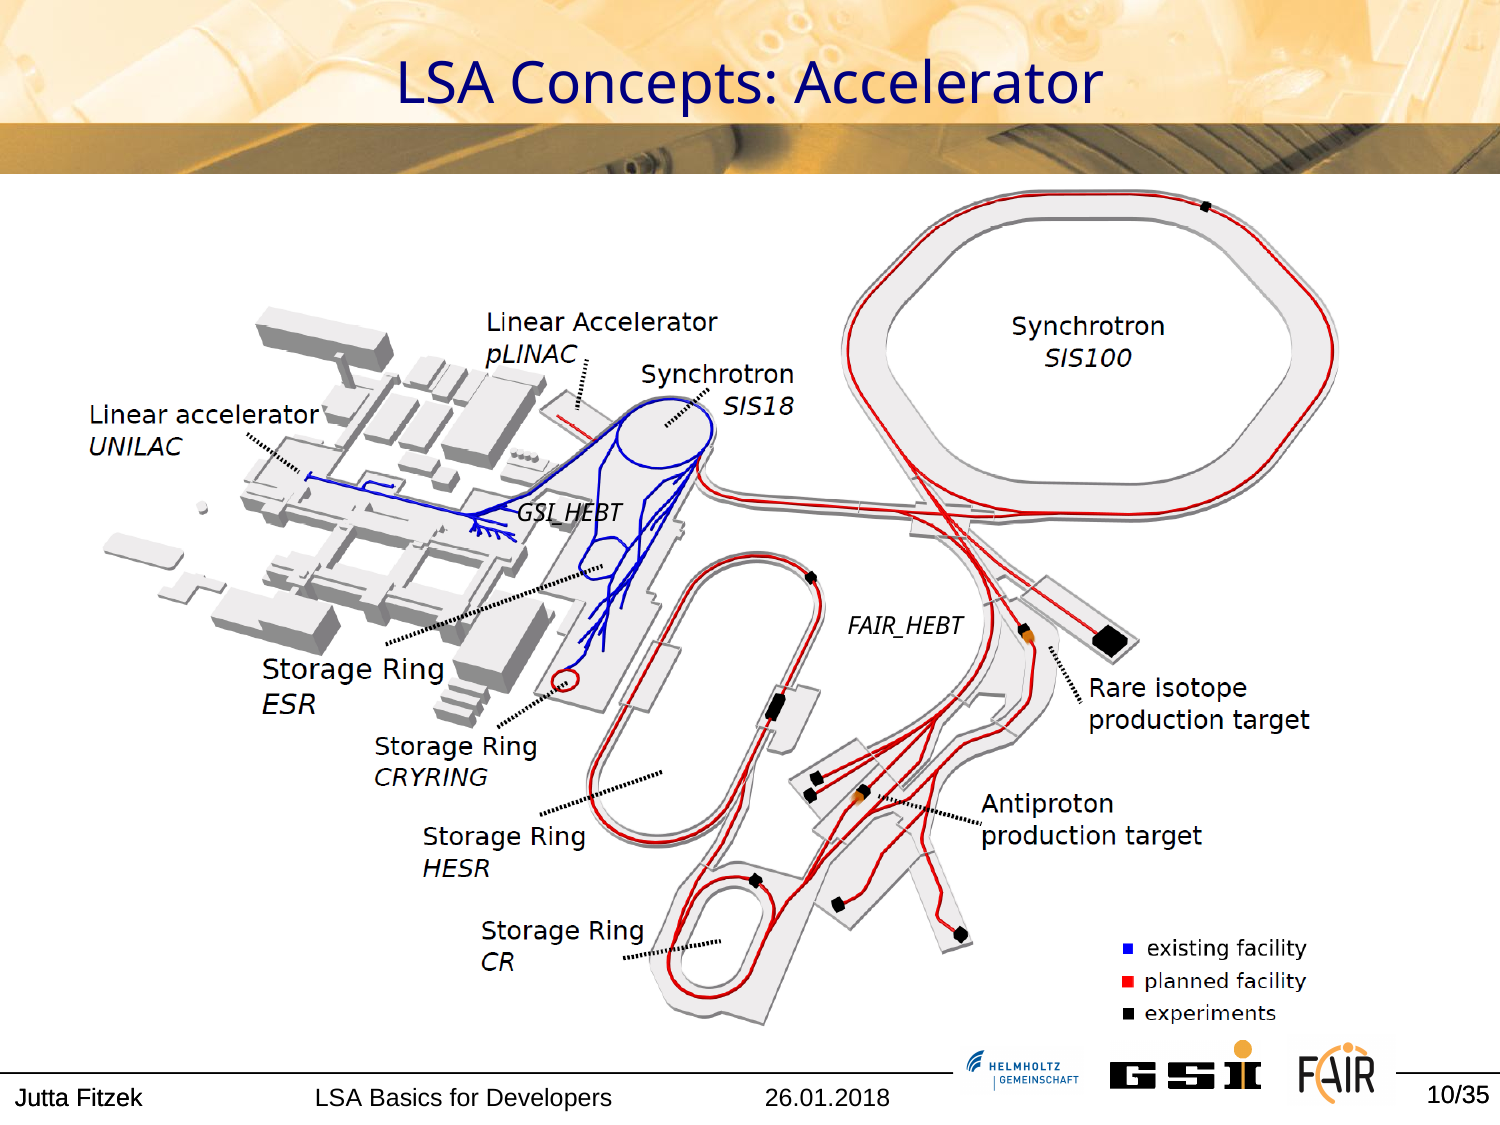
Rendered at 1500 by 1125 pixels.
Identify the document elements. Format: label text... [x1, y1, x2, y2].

title LSA Concepts: Accelerator [75, 0, 1425, 174]
text_box FAIR_HEBT [832, 601, 1006, 647]
picture [81, 178, 1346, 1027]
picture [960, 1046, 1084, 1095]
text_box GSI_HEBT [501, 489, 676, 535]
picture [1287, 1034, 1396, 1106]
picture [1110, 1040, 1261, 1089]
picture [0, 0, 1500, 175]
